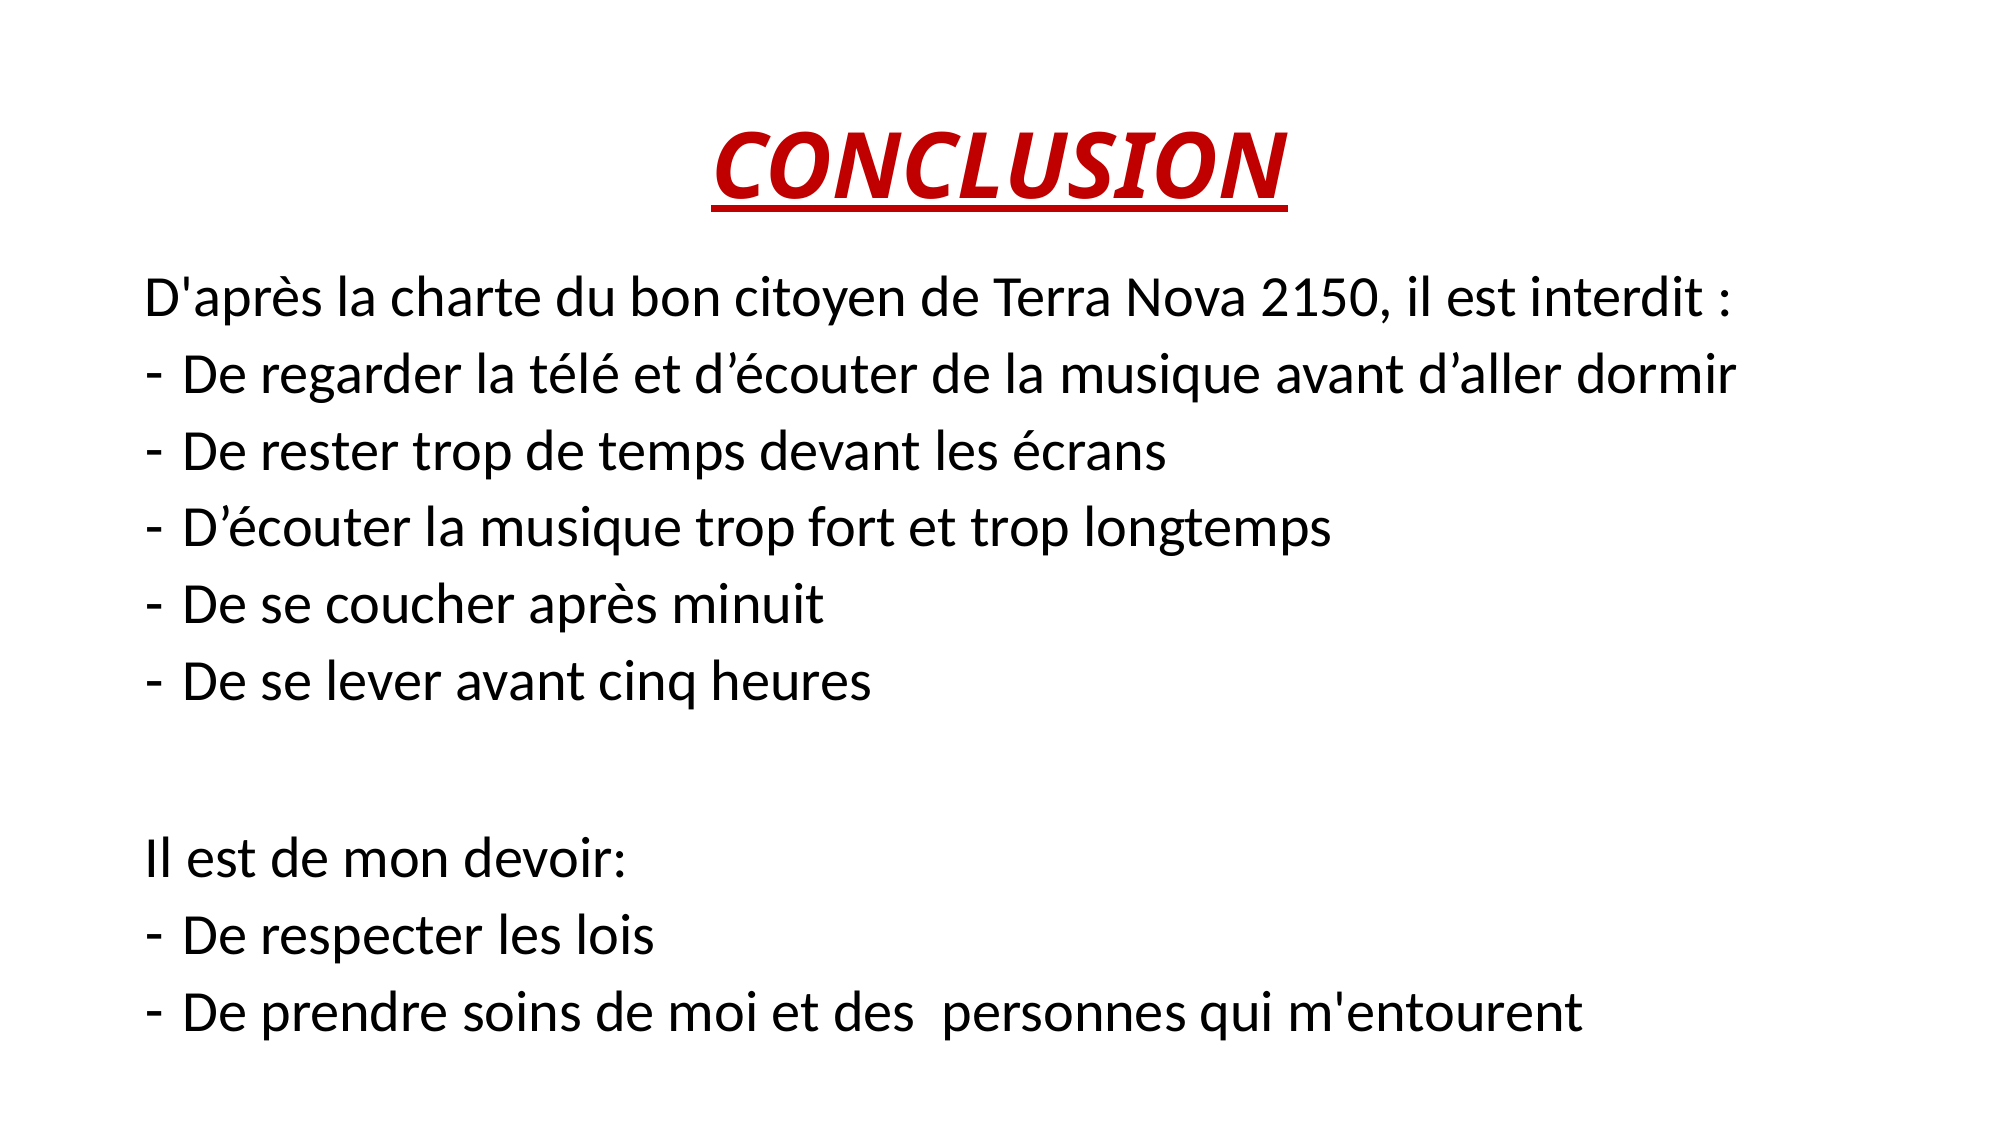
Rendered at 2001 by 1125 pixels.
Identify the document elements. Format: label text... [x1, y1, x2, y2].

list D'après la charte du bon citoyen de Terra Nova 2150, il est interdit : De regarder la télé et d’écouter de la musique avant d’aller dormir De rester trop de temps devant les écrans D’écouter la musique trop fort et trop longtemps De se coucher après minuit De se lever avant cinq heures Il est de mon devoir: De respecter les lois De prendre soins de moi et des personnes qui m'entourent [129, 264, 1883, 1063]
title CONCLUSION [137, 59, 1863, 264]
